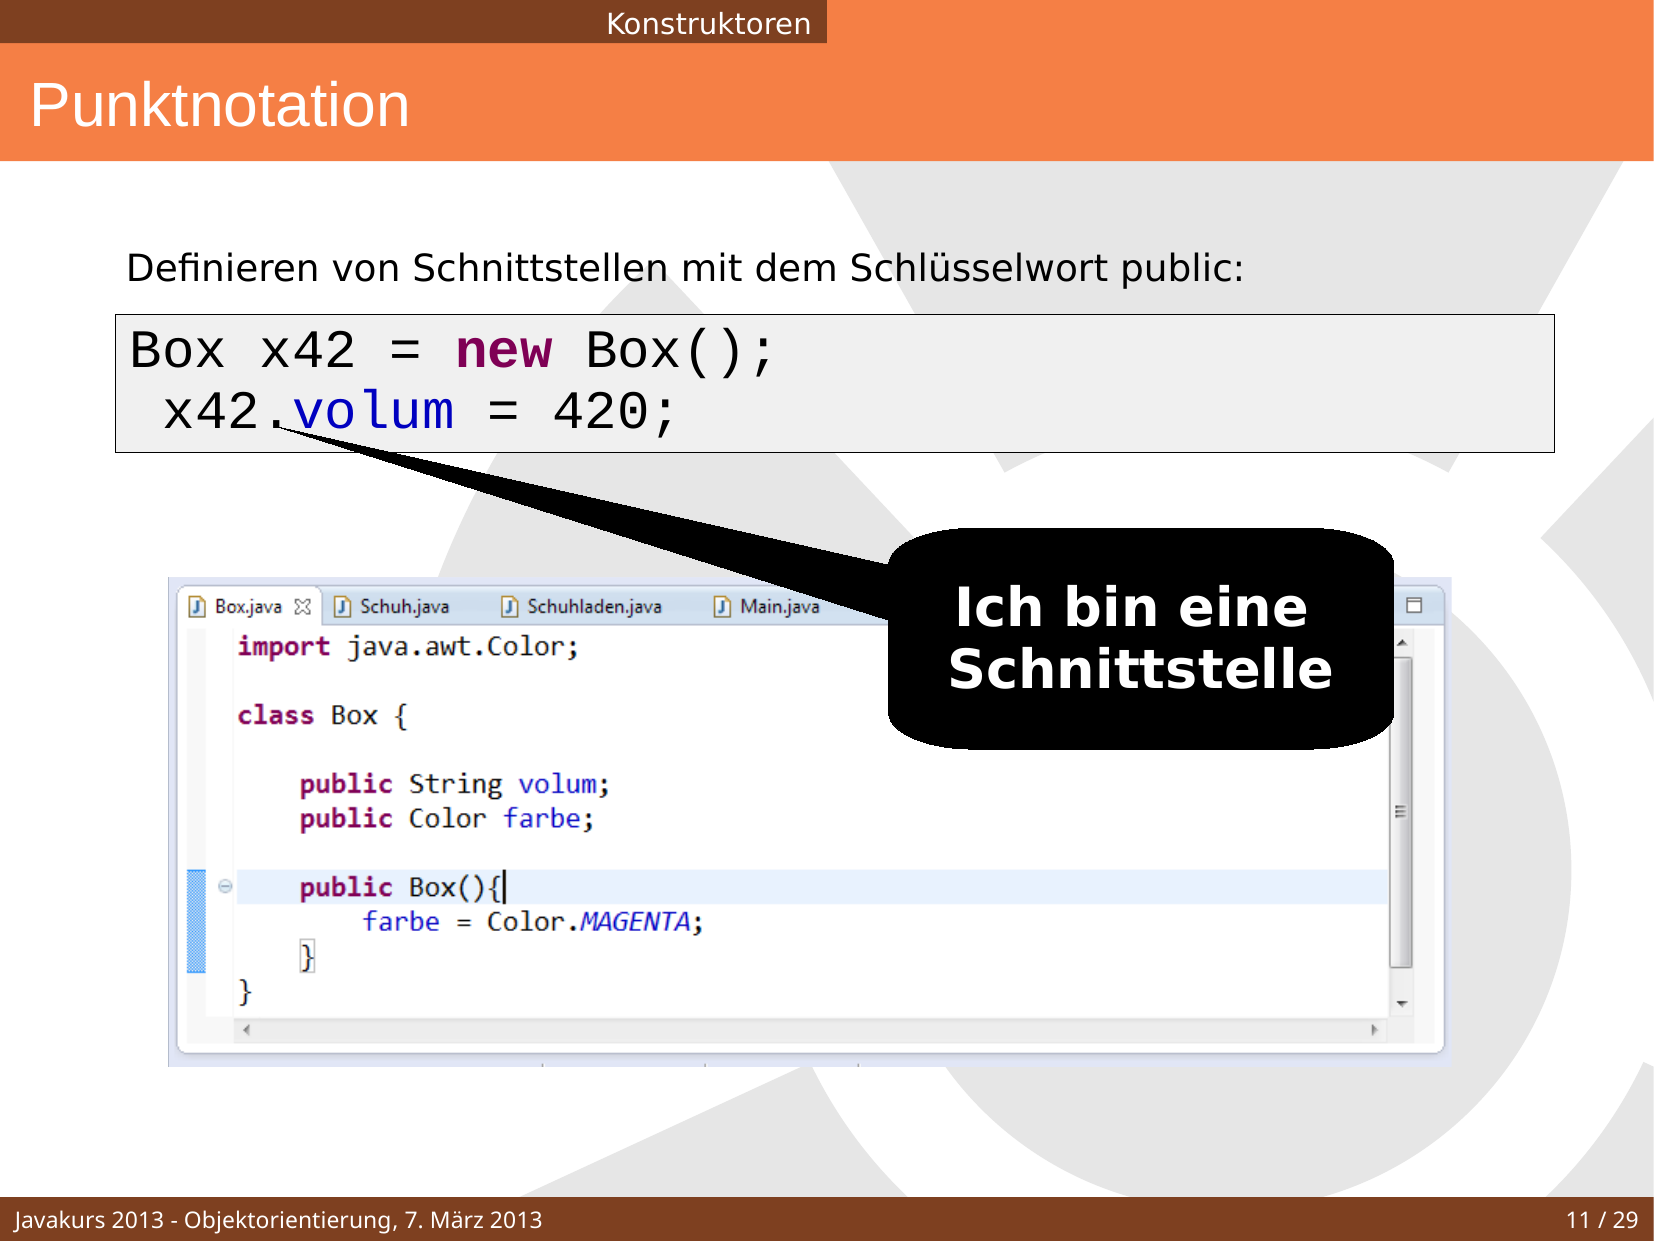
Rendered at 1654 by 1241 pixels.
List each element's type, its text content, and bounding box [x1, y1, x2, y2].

text_box Definieren von Schnittstellen mit dem Schlüsselwort public: [111, 239, 1263, 298]
title Punktnotation [29, 67, 1595, 143]
text_box Box x42 = new Box(); x42.volum = 420; [115, 314, 1555, 450]
text_box Konstruktoren [29, 0, 827, 50]
picture [168, 577, 1452, 1067]
text_box Ich bin eine Schnittstelle [278, 427, 1394, 750]
